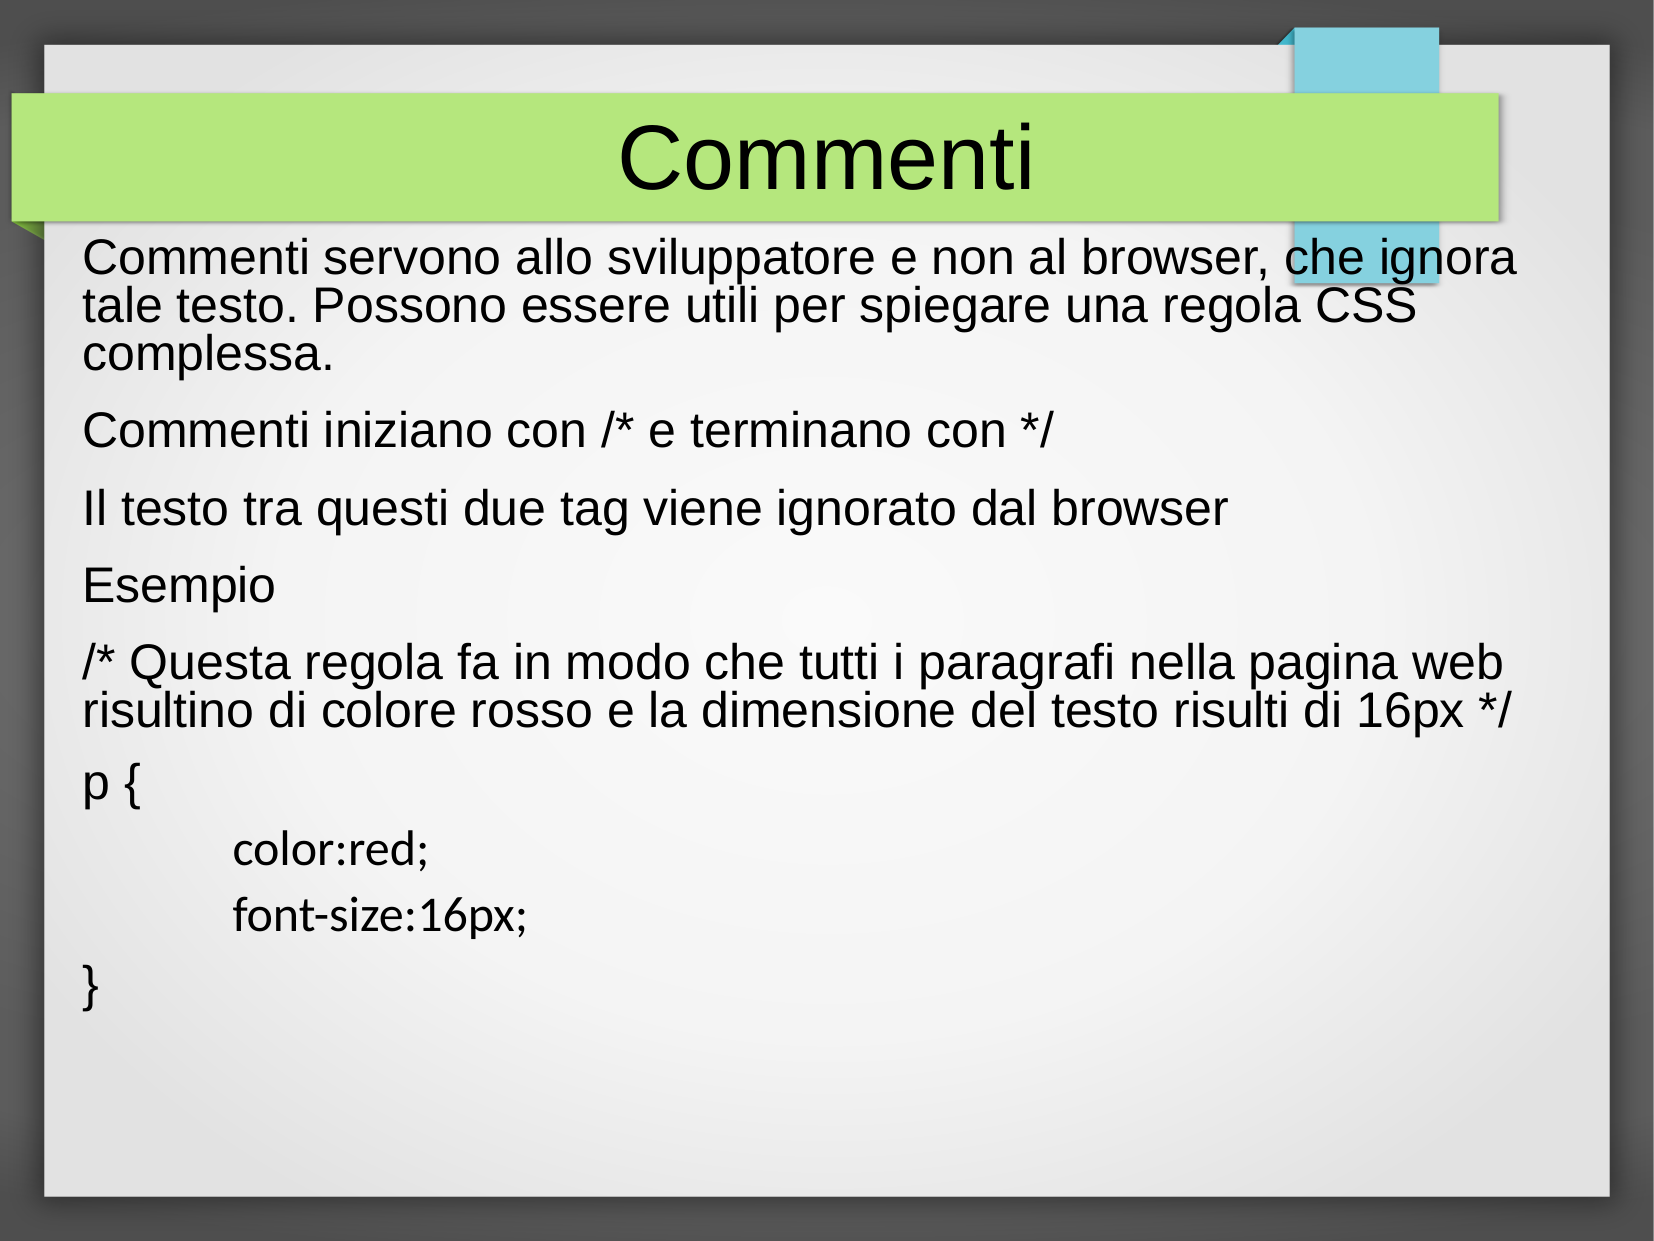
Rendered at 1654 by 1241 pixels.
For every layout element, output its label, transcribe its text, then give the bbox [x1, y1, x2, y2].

title Commenti [82, 49, 1571, 236]
list Commenti servono allo sviluppatore e non al browser, che ignora tale testo. Possono essere utili per spiegare una regola CSS complessa. Commenti iniziano con /* e terminano con */ Il testo tra questi due tag viene ignorato dal browser Esempio /* Questa regola fa in modo che tutti i paragrafi nella pagina web risultino di colore rosso e la dimensione del testo risulti di 16px */ p { color:red; font-size:16px; } [82, 236, 1571, 1146]
picture [0, 0, 1654, 1241]
